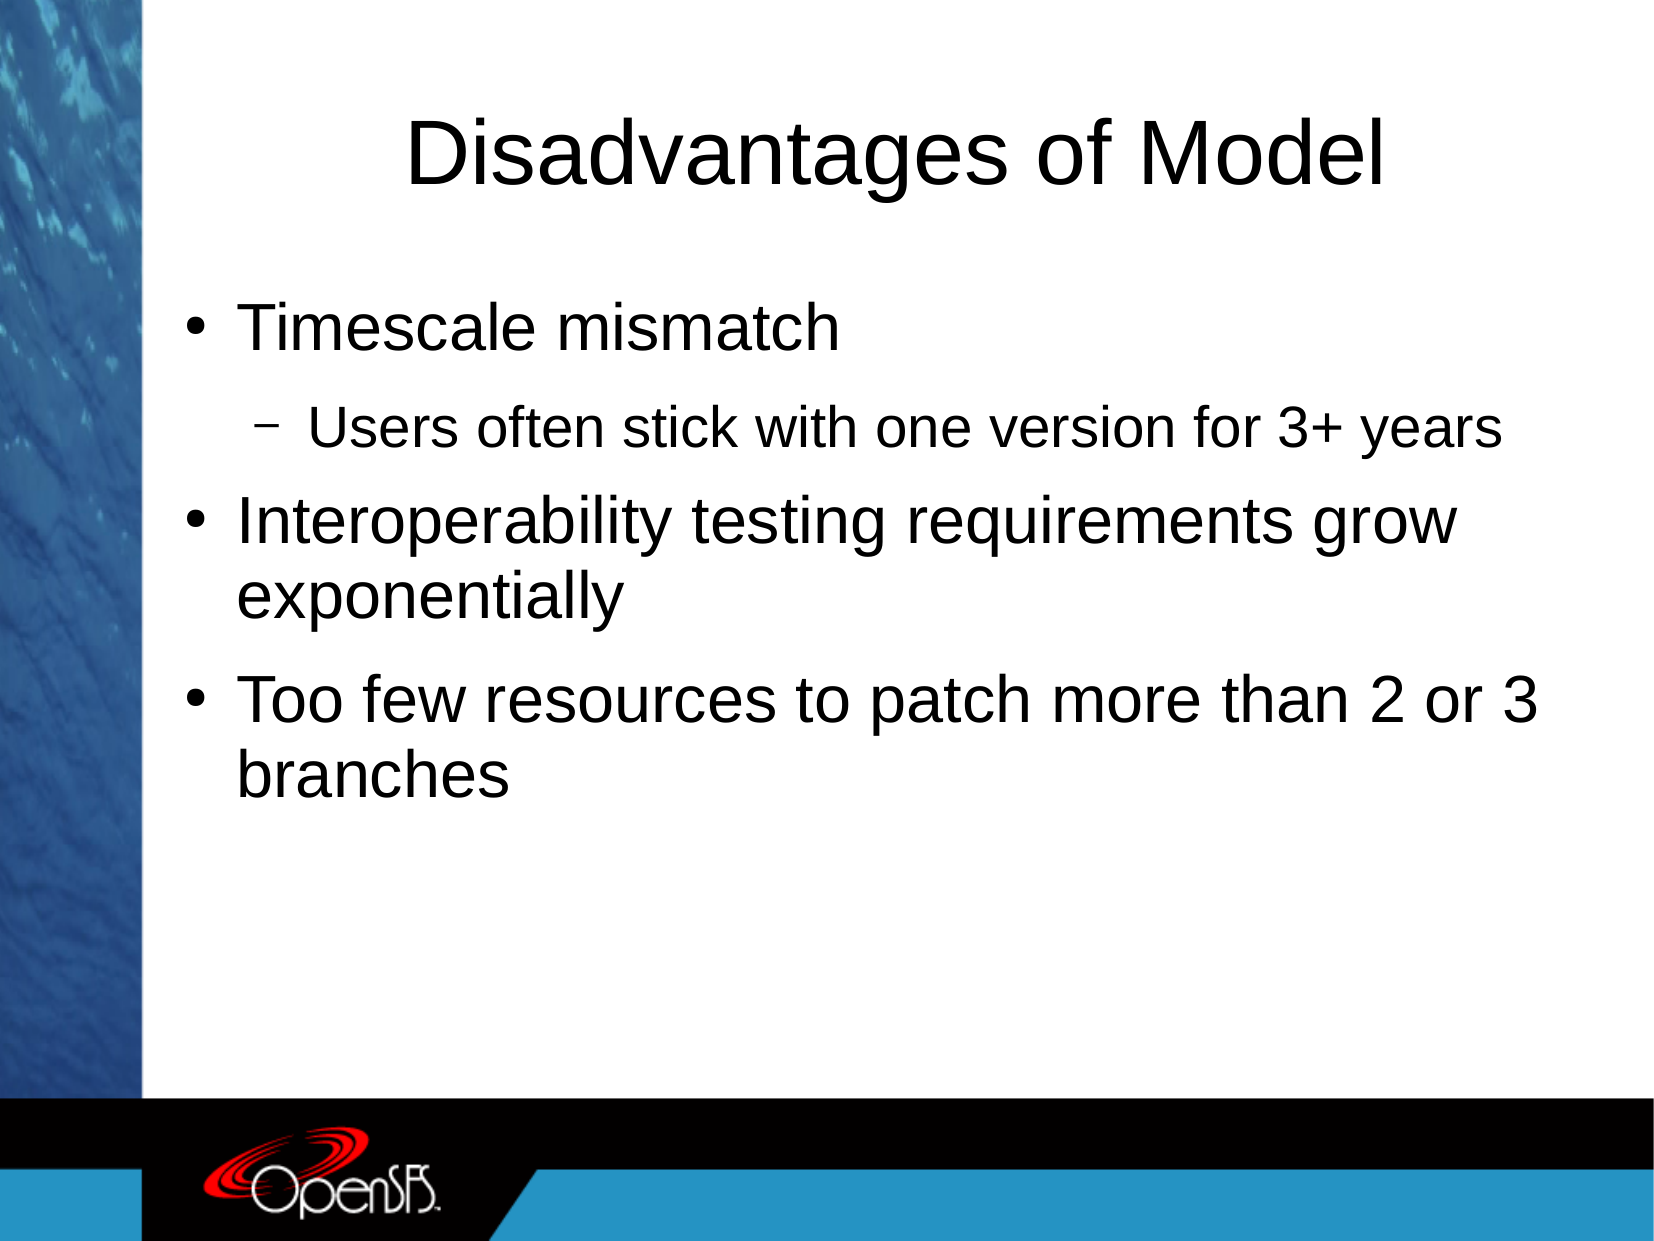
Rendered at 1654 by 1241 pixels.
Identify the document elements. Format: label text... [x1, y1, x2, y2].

list Timescale mismatch Users often stick with one version for 3+ years Interoperability testing requirements grow exponentially Too few resources to patch more than 2 or 3 branches [166, 290, 1622, 1010]
title Disadvantages of Model [163, 49, 1630, 257]
picture [0, 0, 1654, 1241]
